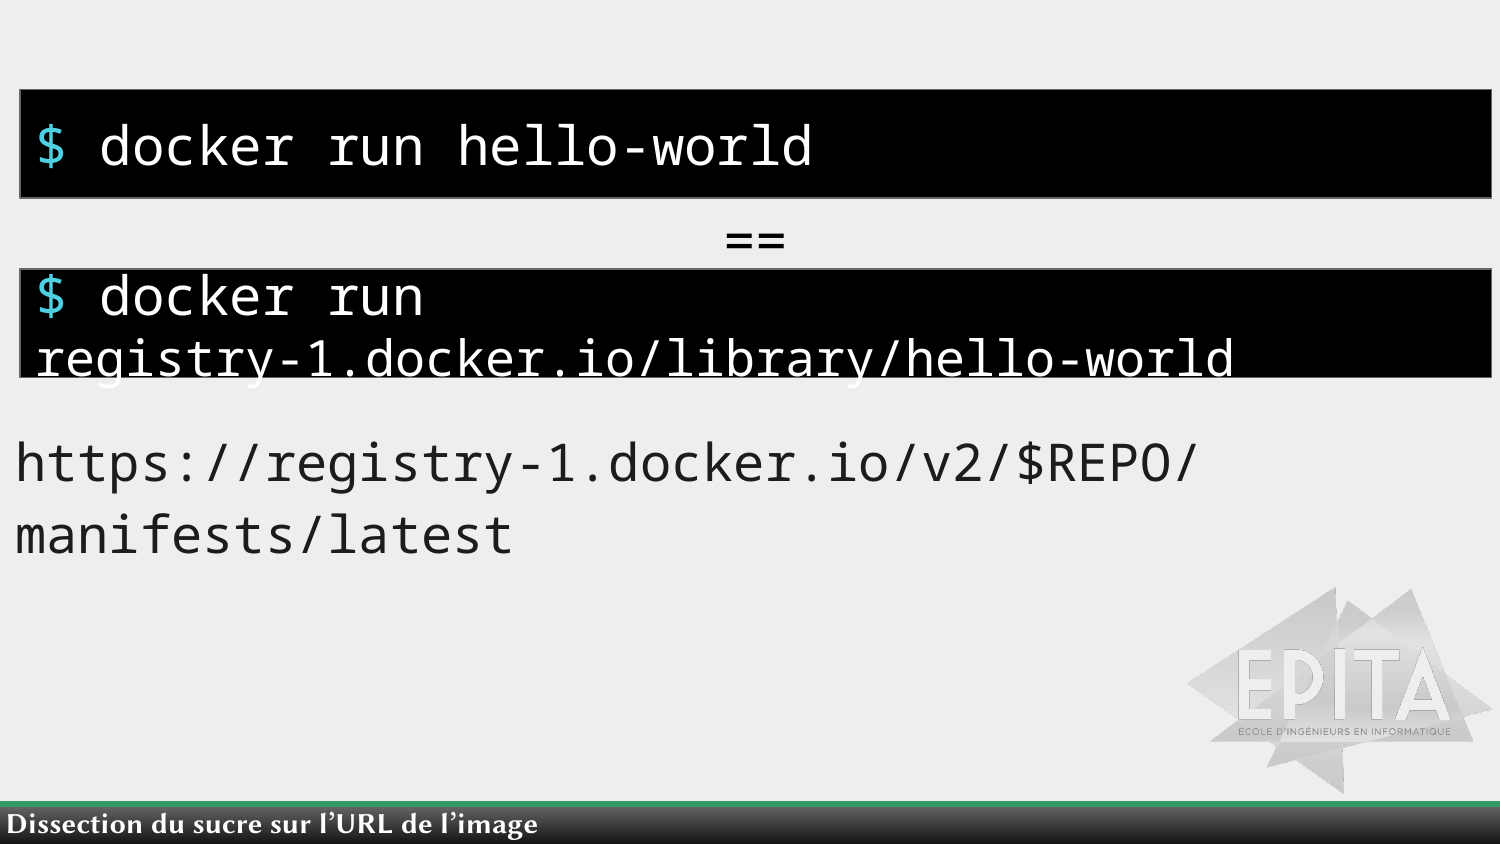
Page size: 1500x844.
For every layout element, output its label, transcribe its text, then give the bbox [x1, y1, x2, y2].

title Dissection du sucre sur l’URL de l’image [5, 801, 1075, 844]
picture [1187, 587, 1492, 794]
text_box https://registry-1.docker.io/v2/$REPO/manifests/latest [0, 452, 1500, 532]
text_box == [21, 198, 1490, 269]
text_box $ docker run hello-world [20, 89, 1492, 198]
text_box $ docker run registry-1.docker.io/library/hello-world [20, 269, 1492, 378]
